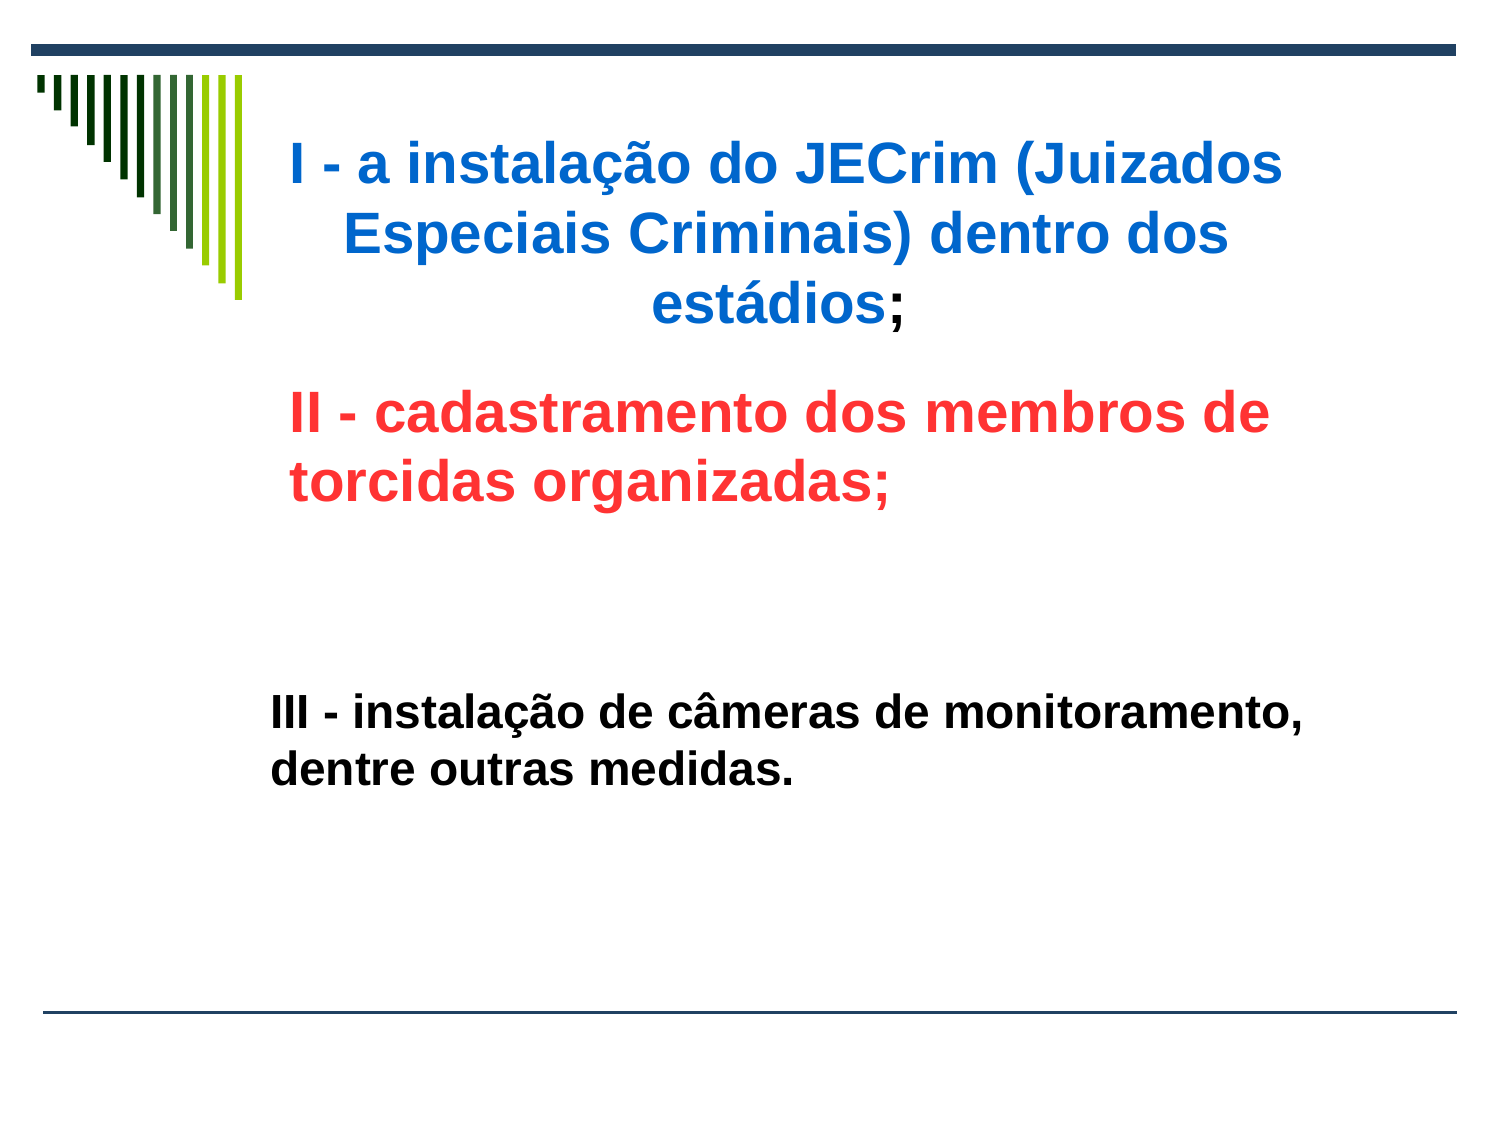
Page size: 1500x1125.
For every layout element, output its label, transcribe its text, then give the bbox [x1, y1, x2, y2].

list III - instalação de câmeras de monitoramento, dentre outras medidas. [255, 673, 1406, 804]
title I - a instalação do JECrim (Juizados Especiais Criminais) dentro dos estádios; [274, 117, 1425, 343]
list II - cadastramento dos membros de torcidas organizadas; [274, 366, 1425, 561]
